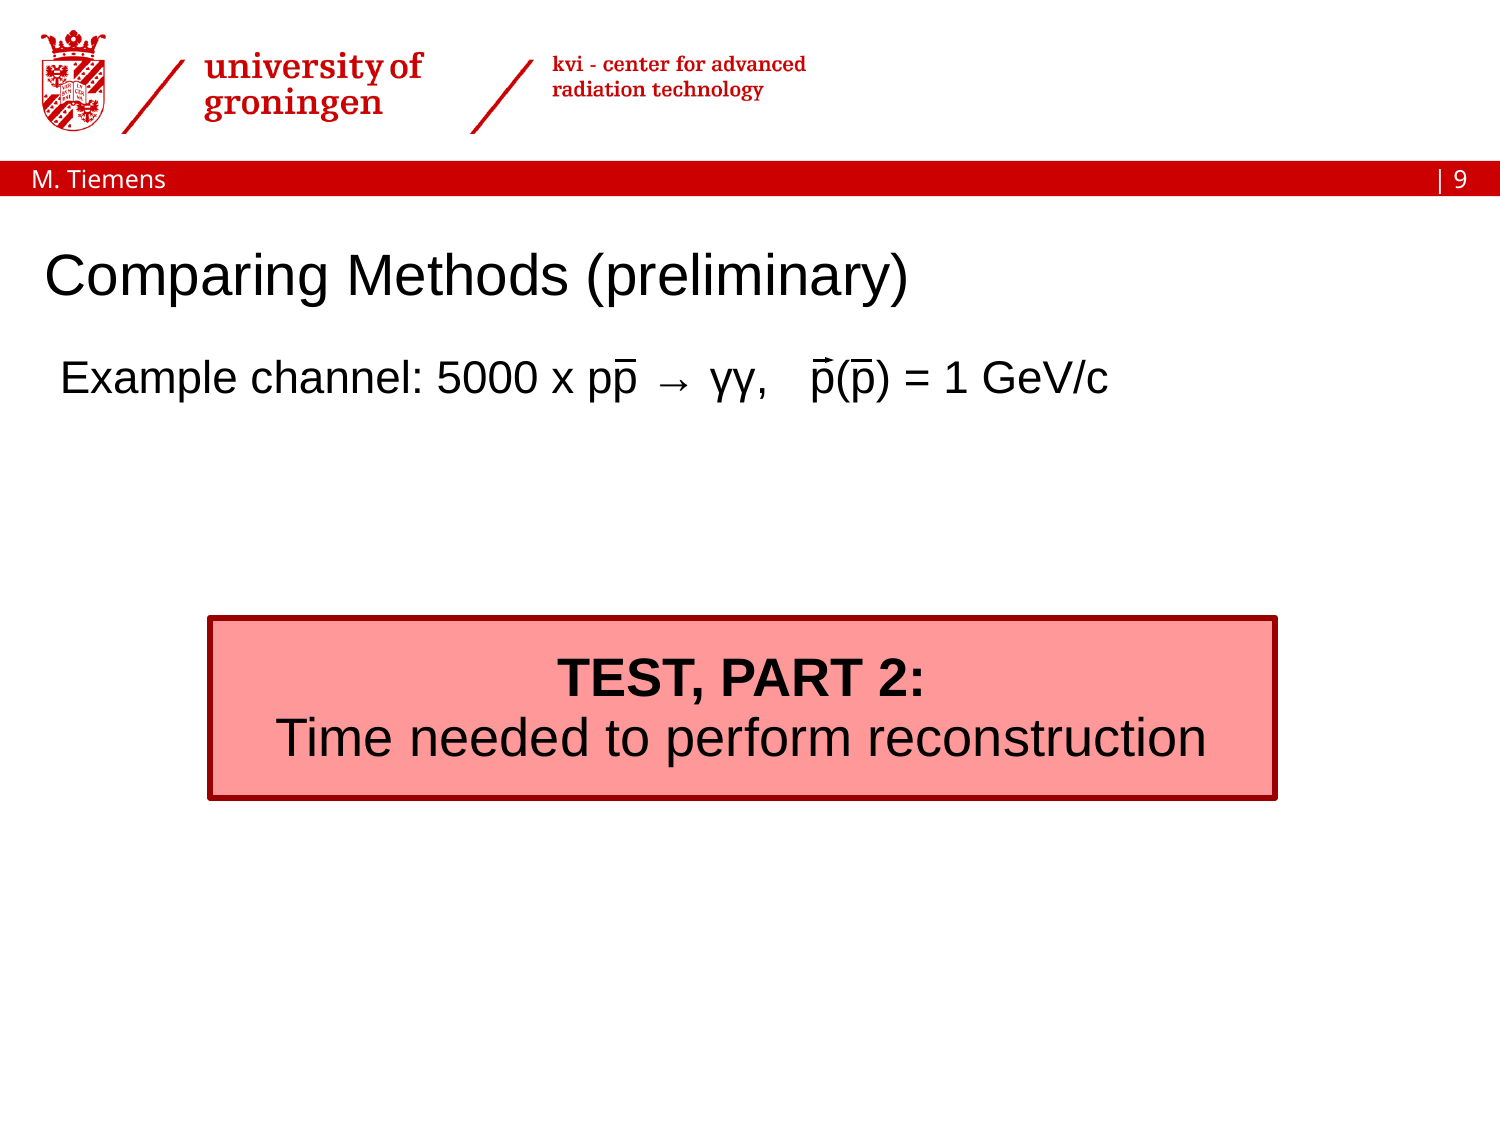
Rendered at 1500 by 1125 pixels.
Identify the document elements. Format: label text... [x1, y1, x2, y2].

text_box Example channel: 5000 x pp → γγ, p(p) = 1 GeV/c [45, 345, 1441, 462]
text_box [0, 0, 1500, 197]
text_box | <number> [1316, 155, 1483, 235]
picture [41, 30, 806, 134]
text_box Comparing Methods (preliminary) [30, 235, 927, 315]
text_box M. Tiemens [16, 155, 228, 201]
text_box TEST, PART 2: Time needed to perform reconstruction [210, 617, 1276, 798]
